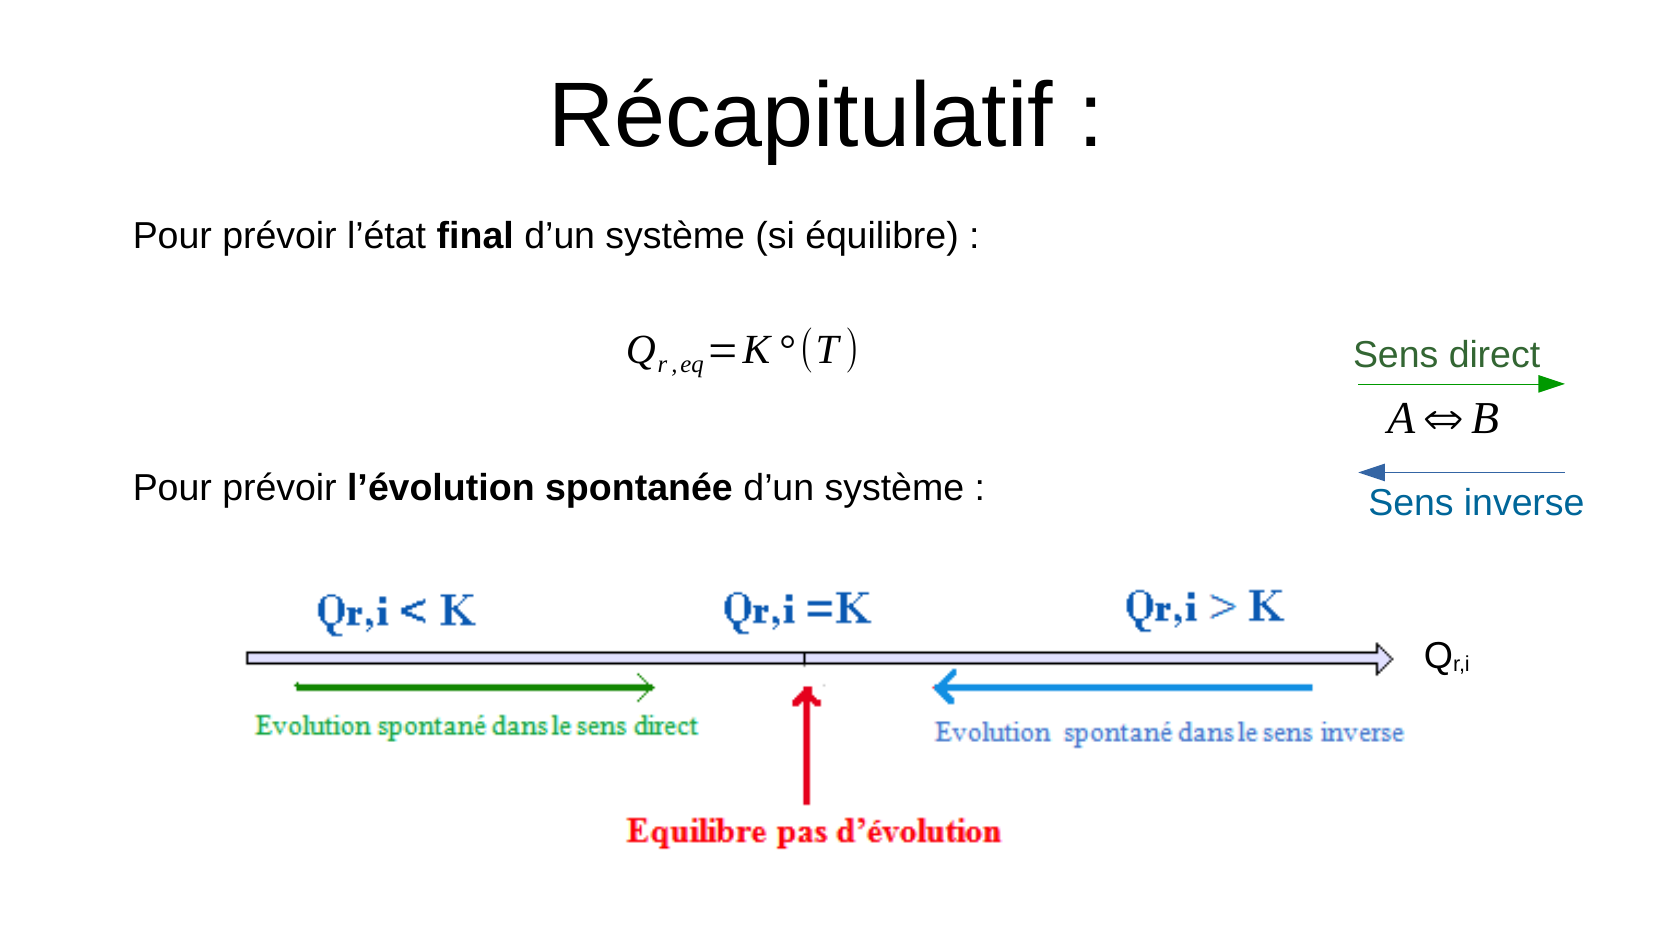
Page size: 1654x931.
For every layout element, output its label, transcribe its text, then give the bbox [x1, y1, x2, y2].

text_box Sens direct [1387, 324, 1506, 384]
text_box Pour prévoir l’état final d’un système (si équilibre) : Pour prévoir l’évolution spontanée d’un système : [118, 206, 1506, 600]
picture [238, 560, 1418, 869]
text_box Qr,i [1358, 561, 1536, 751]
chart [1376, 392, 1506, 443]
text_box Sens inverse [1417, 472, 1536, 532]
title Récapitulatif : [82, 37, 1571, 193]
